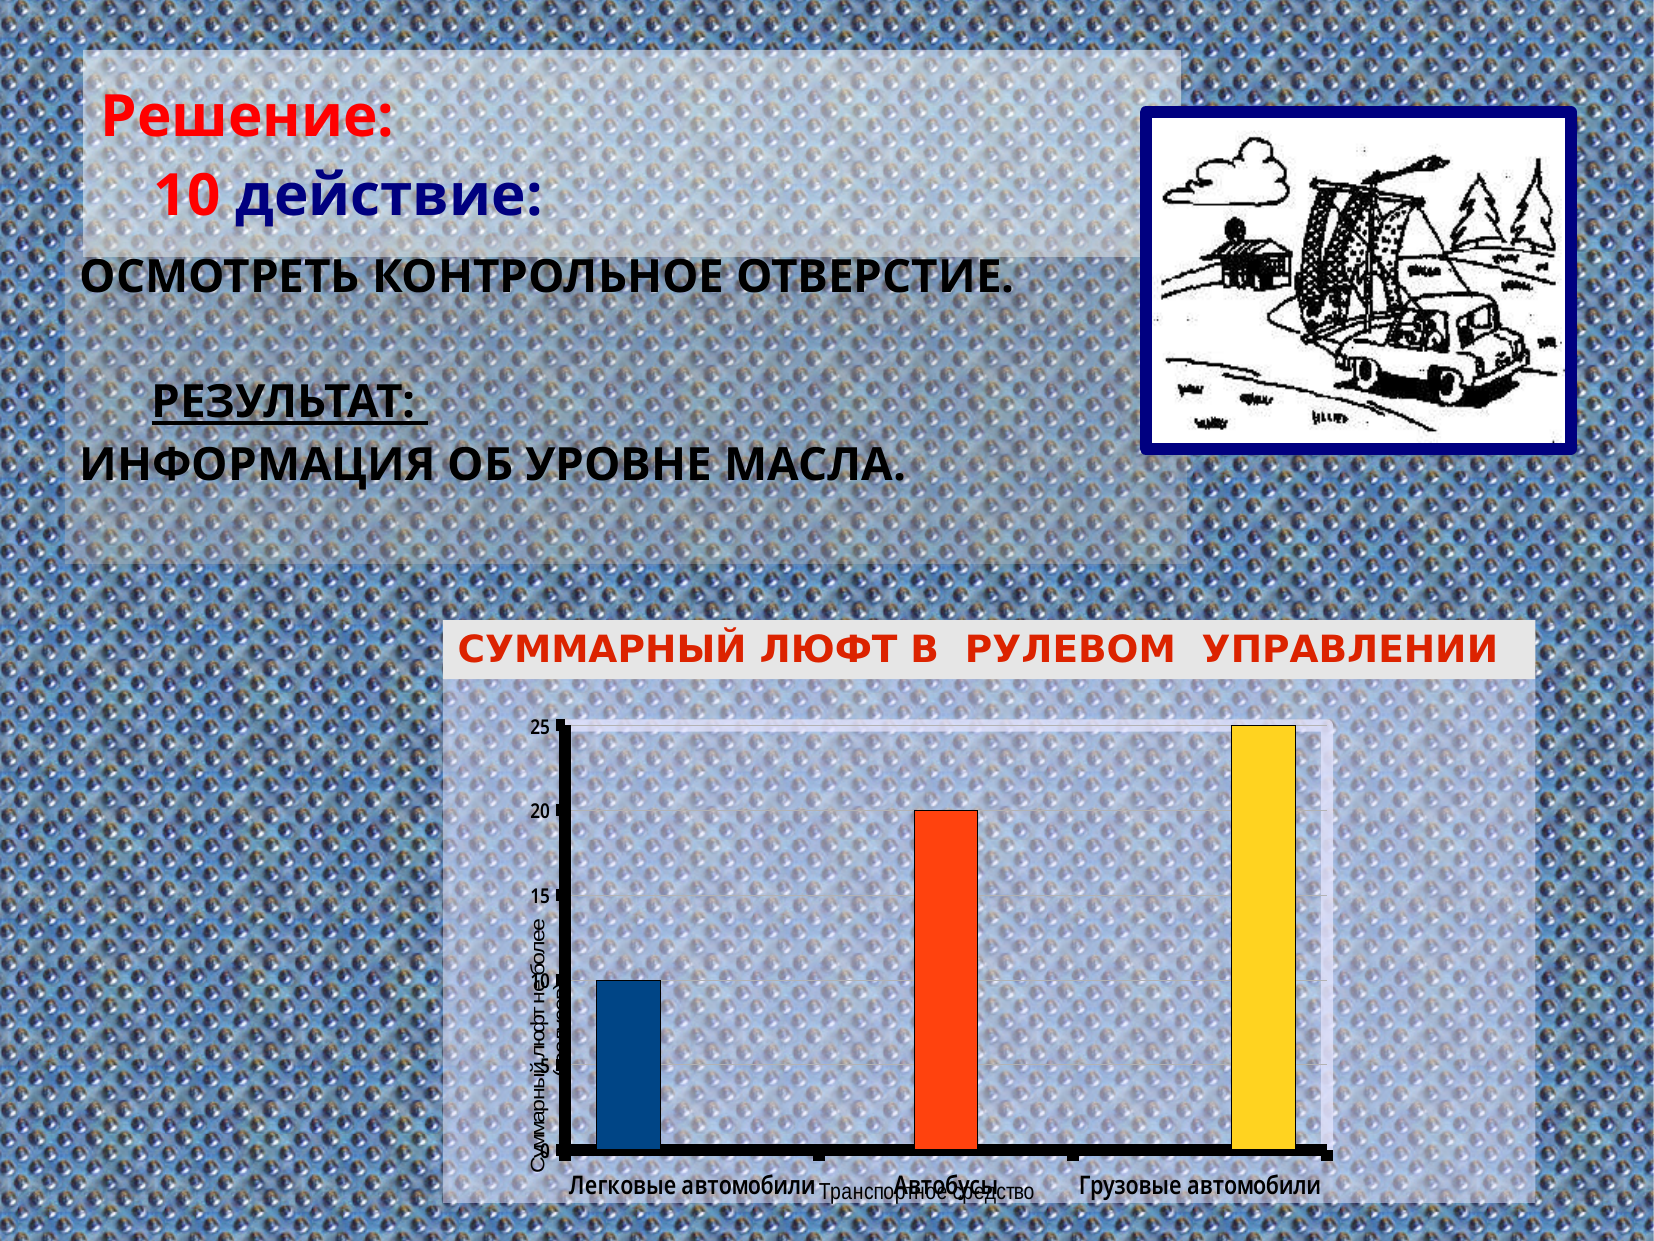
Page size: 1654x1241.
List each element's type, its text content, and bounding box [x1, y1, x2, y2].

text_box ОСМОТРЕТЬ КОНТРОЛЬНОЕ ОТВЕРСТИЕ. РЕЗУЛЬТАТ: ИНФОРМАЦИЯ ОБ УРОВНЕ МАСЛА. [64, 236, 1188, 546]
title Решение: 10 действие: [83, 49, 1182, 236]
chart [443, 680, 1536, 1213]
text_box СУММАРНЫЙ ЛЮФТ В РУЛЕВОМ УПРАВЛЕНИИ [442, 620, 1536, 680]
picture [0, 0, 1654, 1241]
